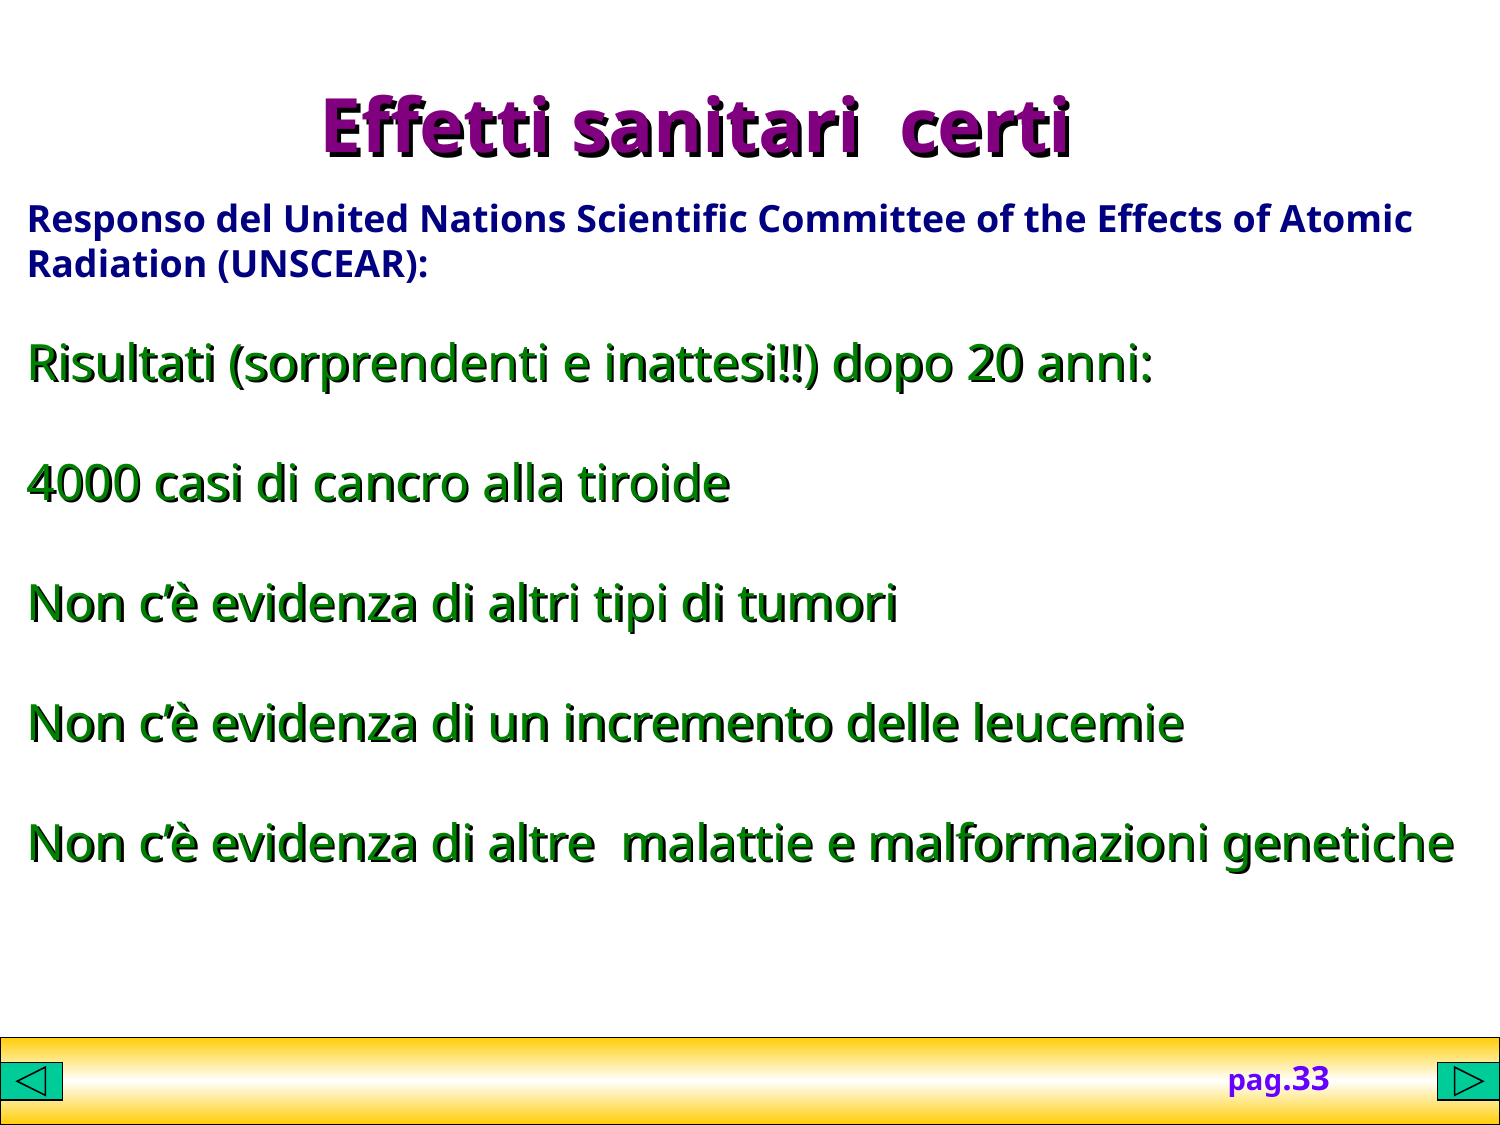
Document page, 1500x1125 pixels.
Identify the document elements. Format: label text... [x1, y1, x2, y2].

text_box Responso del United Nations Scientific Committee of the Effects of Atomic Radiation (UNSCEAR): Risultati (sorprendenti e inattesi!!) dopo 20 anni: 4000 casi di cancro alla tiroide Non c’è evidenza di altri tipi di tumori Non c’è evidenza di un incremento delle leucemie Non c’è evidenza di altre malattie e malformazioni genetiche [12, 187, 1477, 878]
text_box Effetti sanitari certi [304, 70, 1134, 176]
